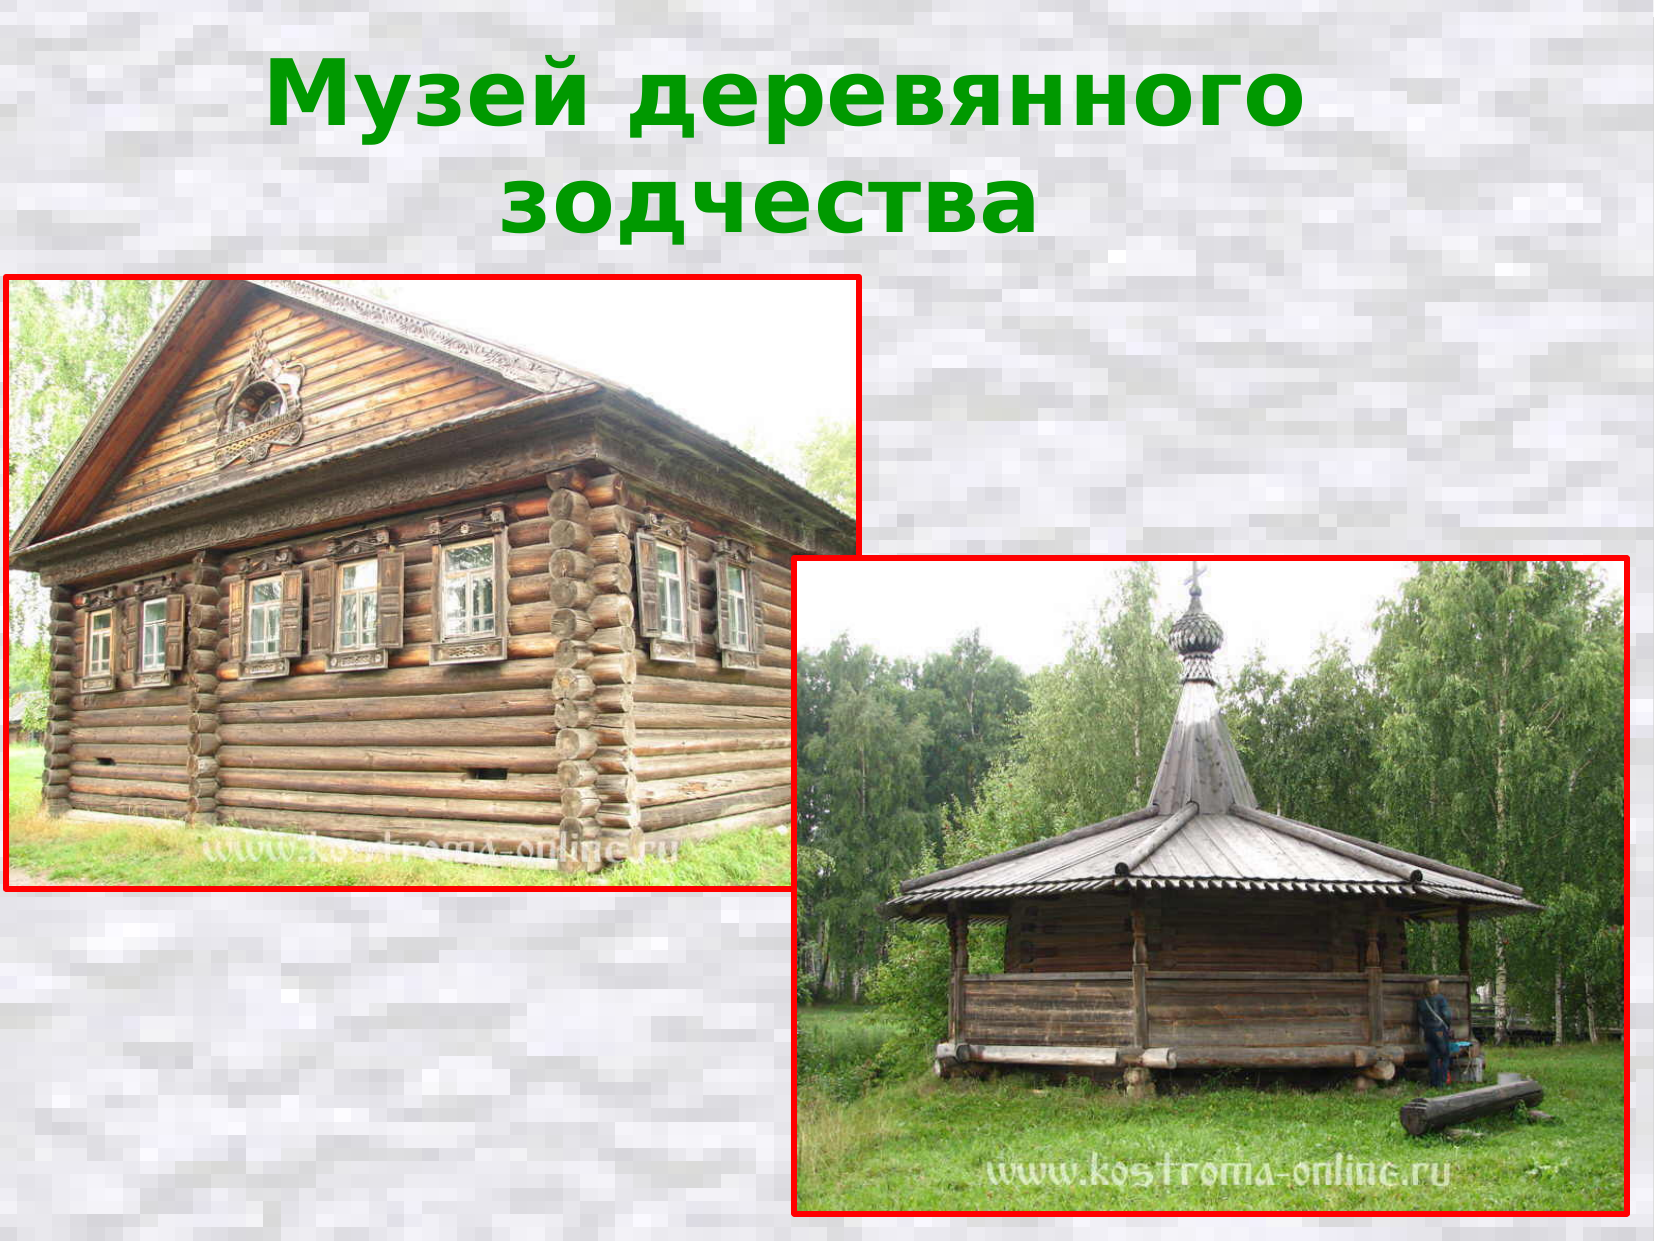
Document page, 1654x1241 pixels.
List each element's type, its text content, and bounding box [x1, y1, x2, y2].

picture [0, 0, 1654, 1241]
title Музей деревянного зодчества [147, 29, 1423, 266]
